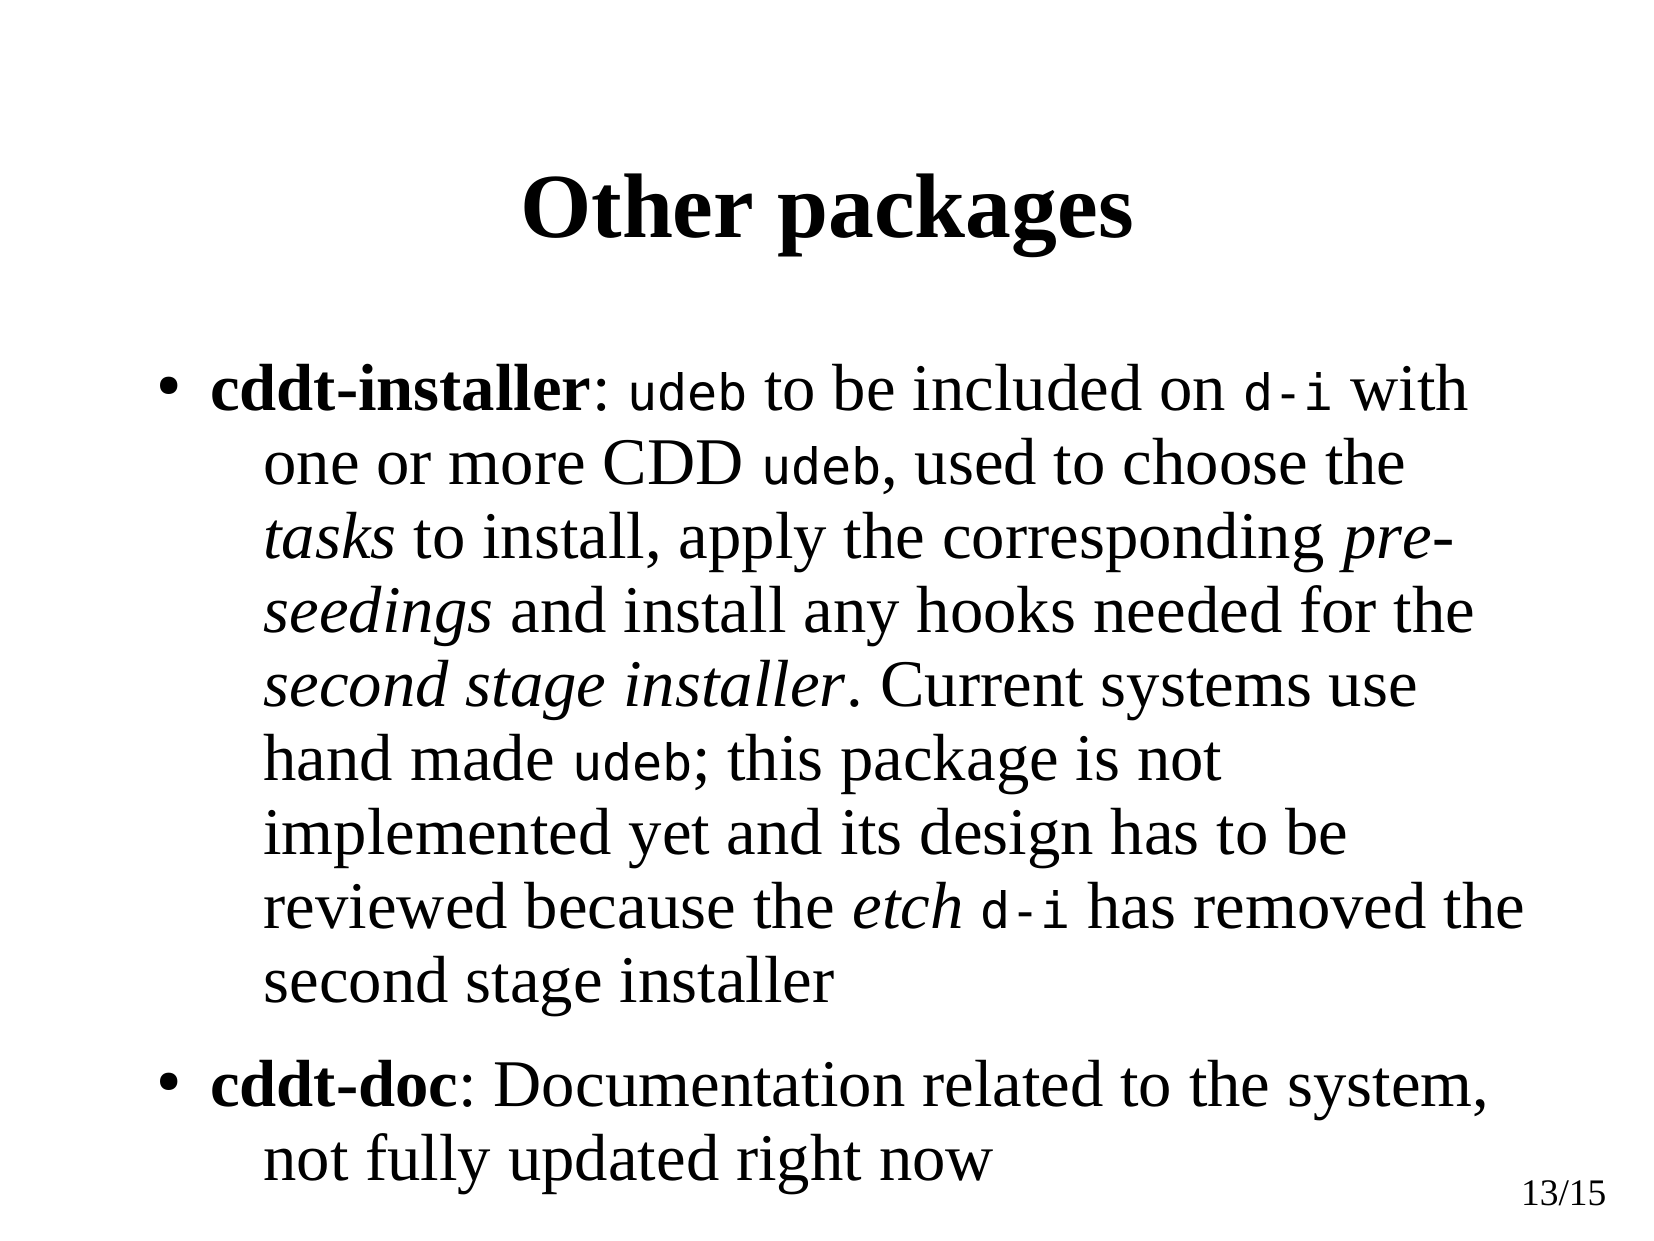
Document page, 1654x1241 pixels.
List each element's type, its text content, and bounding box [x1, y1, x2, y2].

title Other packages [121, 102, 1534, 311]
list cddt-installer: udeb to be included on d-i with one or more CDD udeb, used to choose the tasks to install, apply the corresponding pre-seedings and install any hooks needed for the second stage installer. Current systems use hand made udeb; this package is not implemented yet and its design has to be reviewed because the etch d-i has removed the second stage installer cddt-doc: Documentation related to the system, not fully updated right now [121, 350, 1534, 1132]
